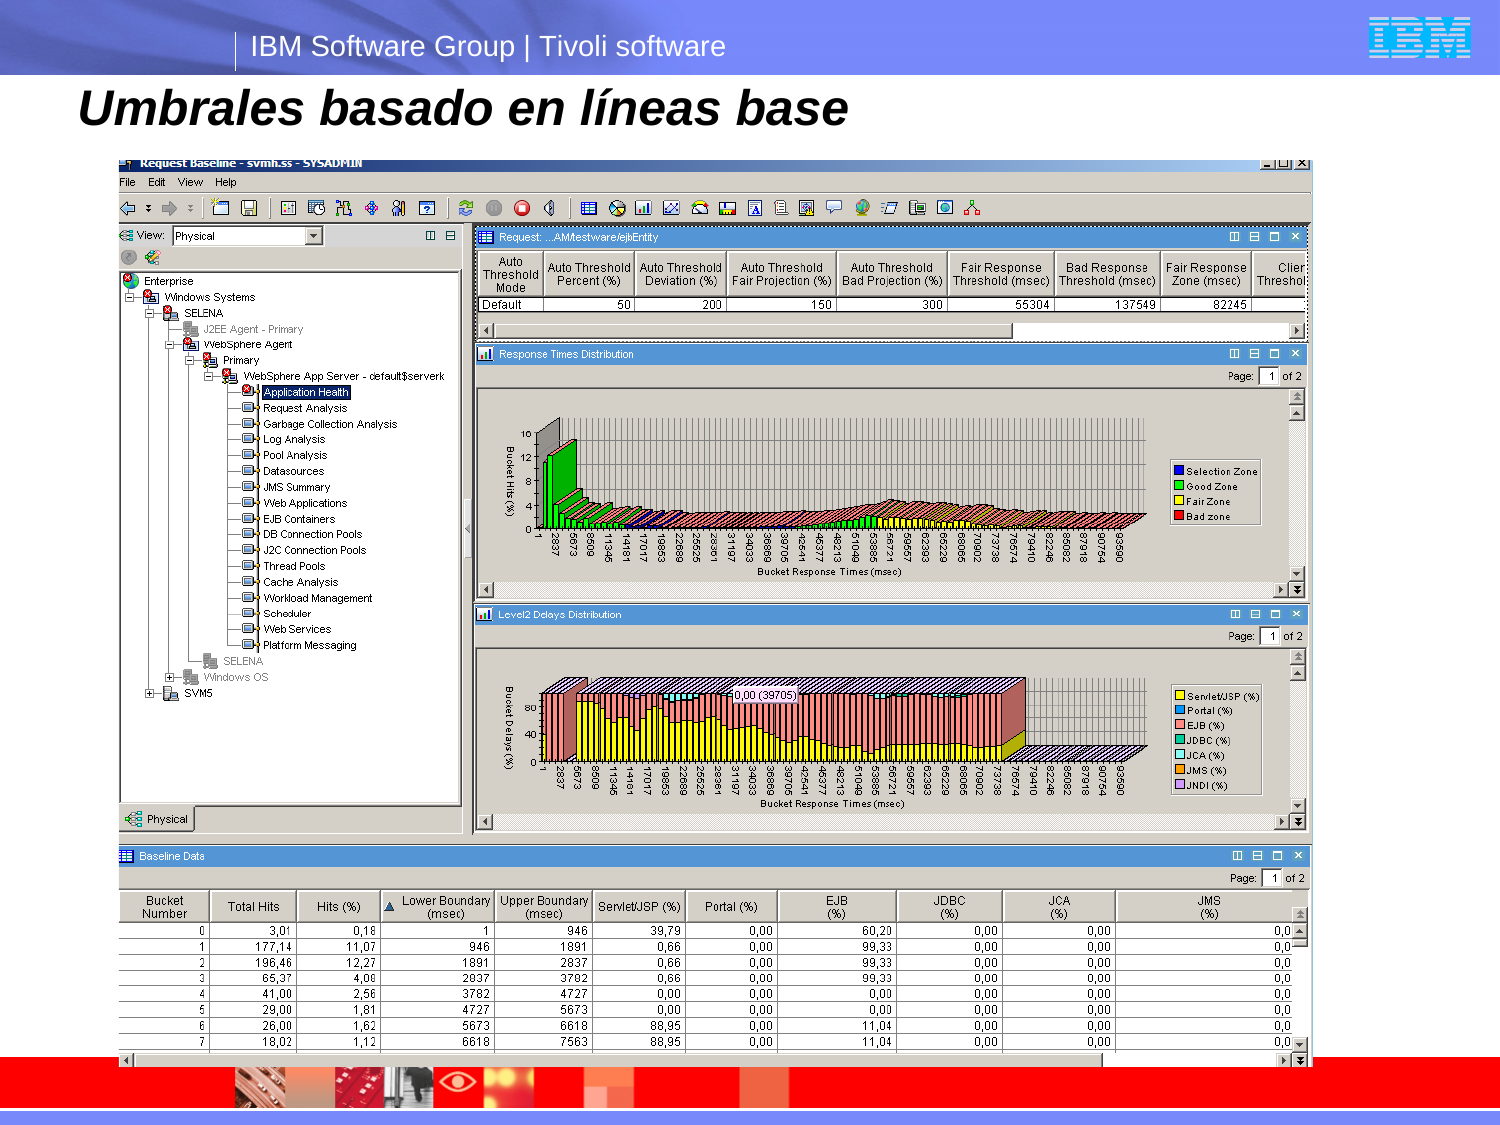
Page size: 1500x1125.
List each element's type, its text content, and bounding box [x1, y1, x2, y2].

picture [0, 160, 1500, 1108]
picture [0, 0, 1500, 75]
title Umbrales basado en líneas base [62, 75, 1416, 157]
